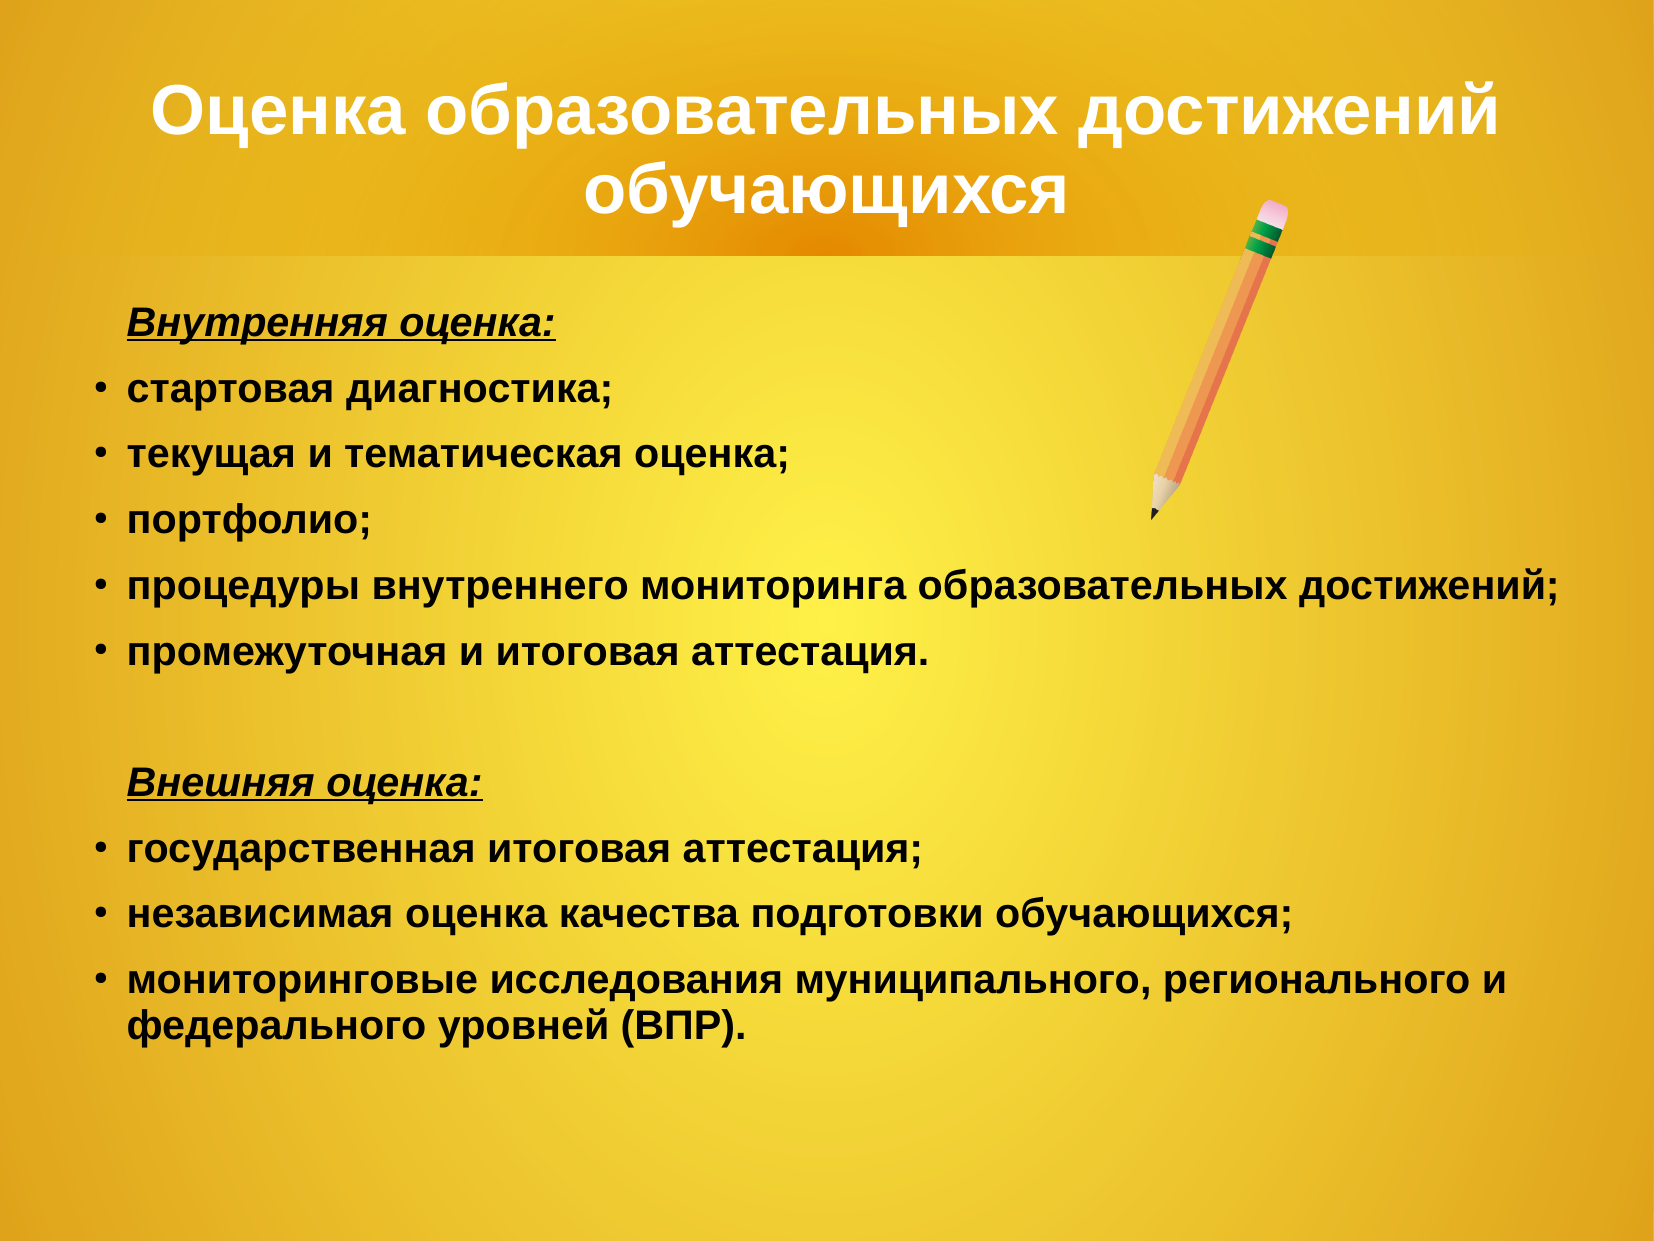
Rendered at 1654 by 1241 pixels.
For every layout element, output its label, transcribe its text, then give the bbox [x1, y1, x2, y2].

picture [1151, 200, 1288, 520]
list Внутренняя оценка: стартовая диагностика; текущая и тематическая оценка; портфолио; процедуры внутреннего мониторинга образовательных достижений; промежуточная и итоговая аттестация. Внешняя оценка: государственная итоговая аттестация; независимая оценка качества подготовки обучающихся; мониторинговые исследования муниципального, регионального и федерального уровней (ВПР). [82, 299, 1571, 1087]
title Оценка образовательных достижений обучающихся [82, 47, 1571, 252]
